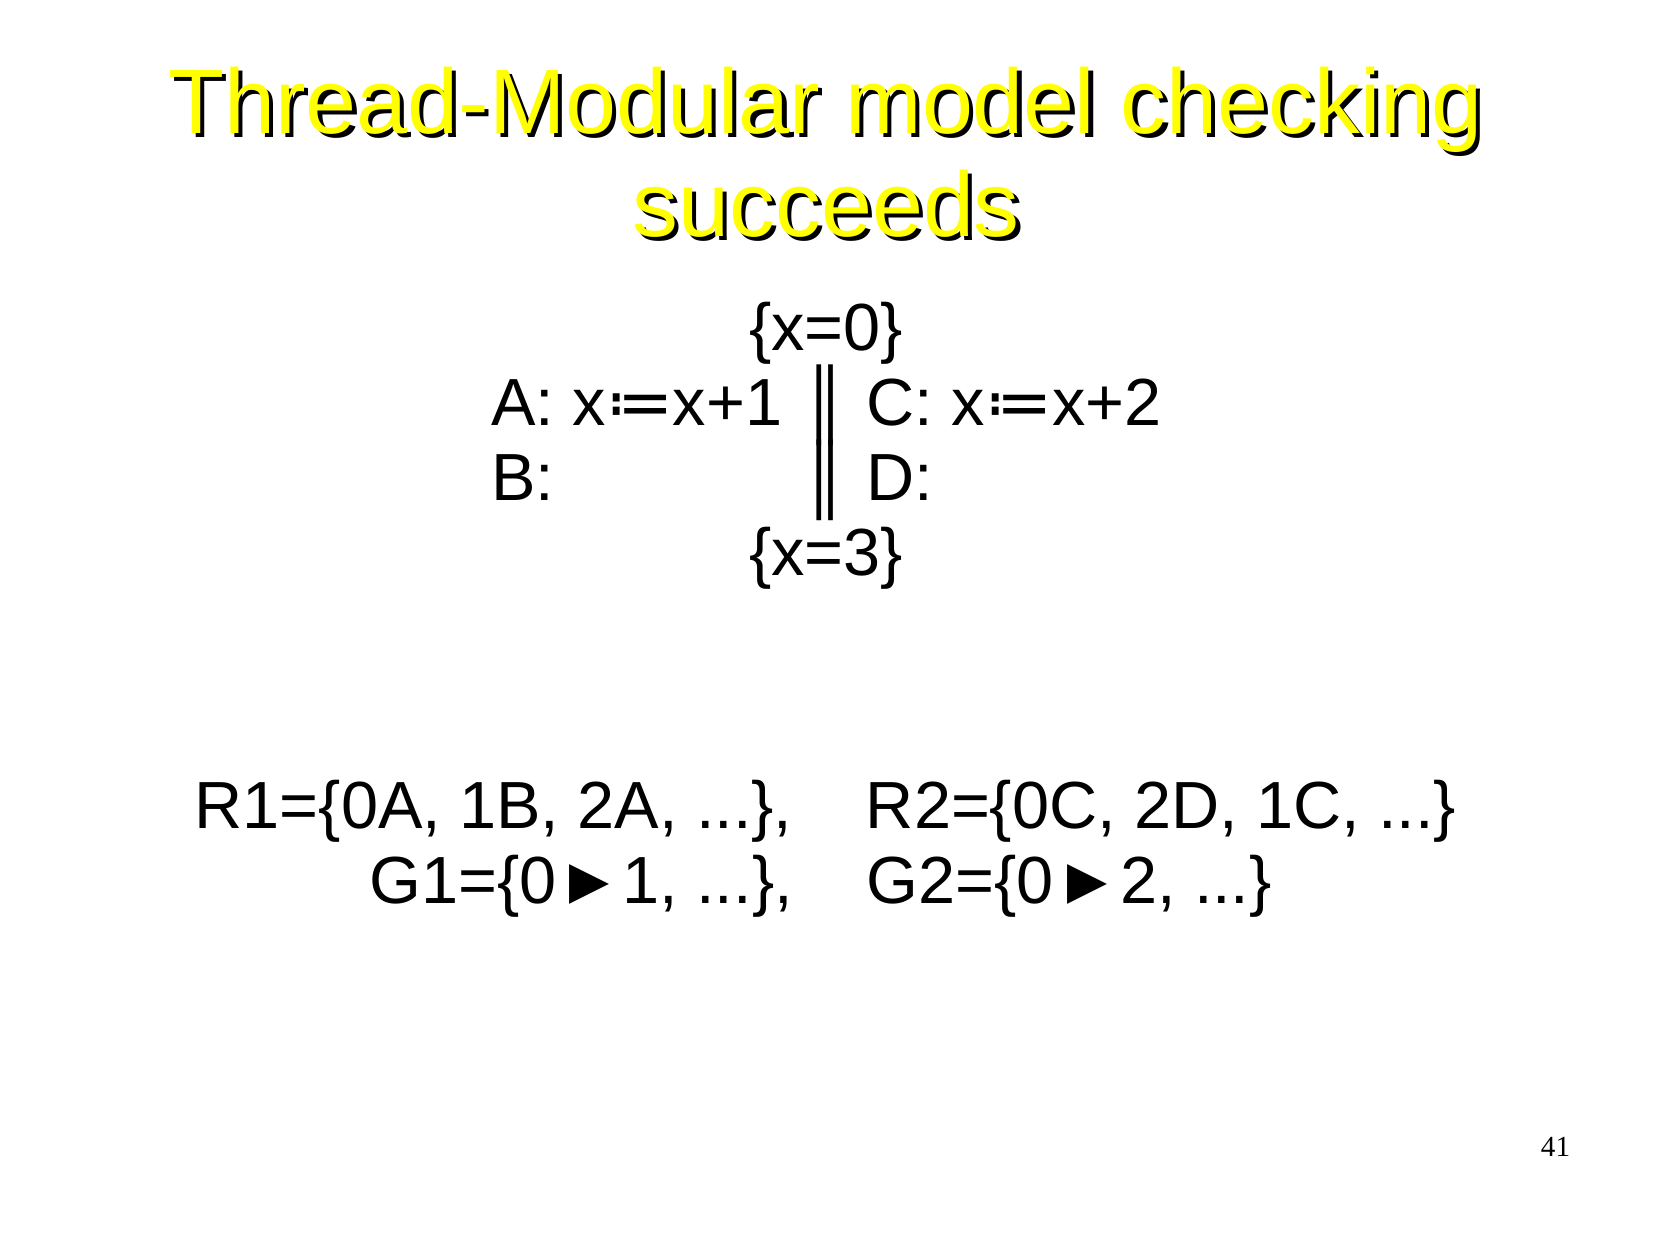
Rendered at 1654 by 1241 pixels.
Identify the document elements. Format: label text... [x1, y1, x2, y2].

list {x=0} A: x≔x+1 ║ C: x≔x+2 B: ║ D: {x=3} R1={0A, 1B, 2A, ...}, R2={0C, 2D, 1C, ...} G1={0►1, ...}, G2={0►2, ...} [82, 290, 1571, 1109]
title Thread-Modular model checking succeeds [82, 50, 1571, 256]
